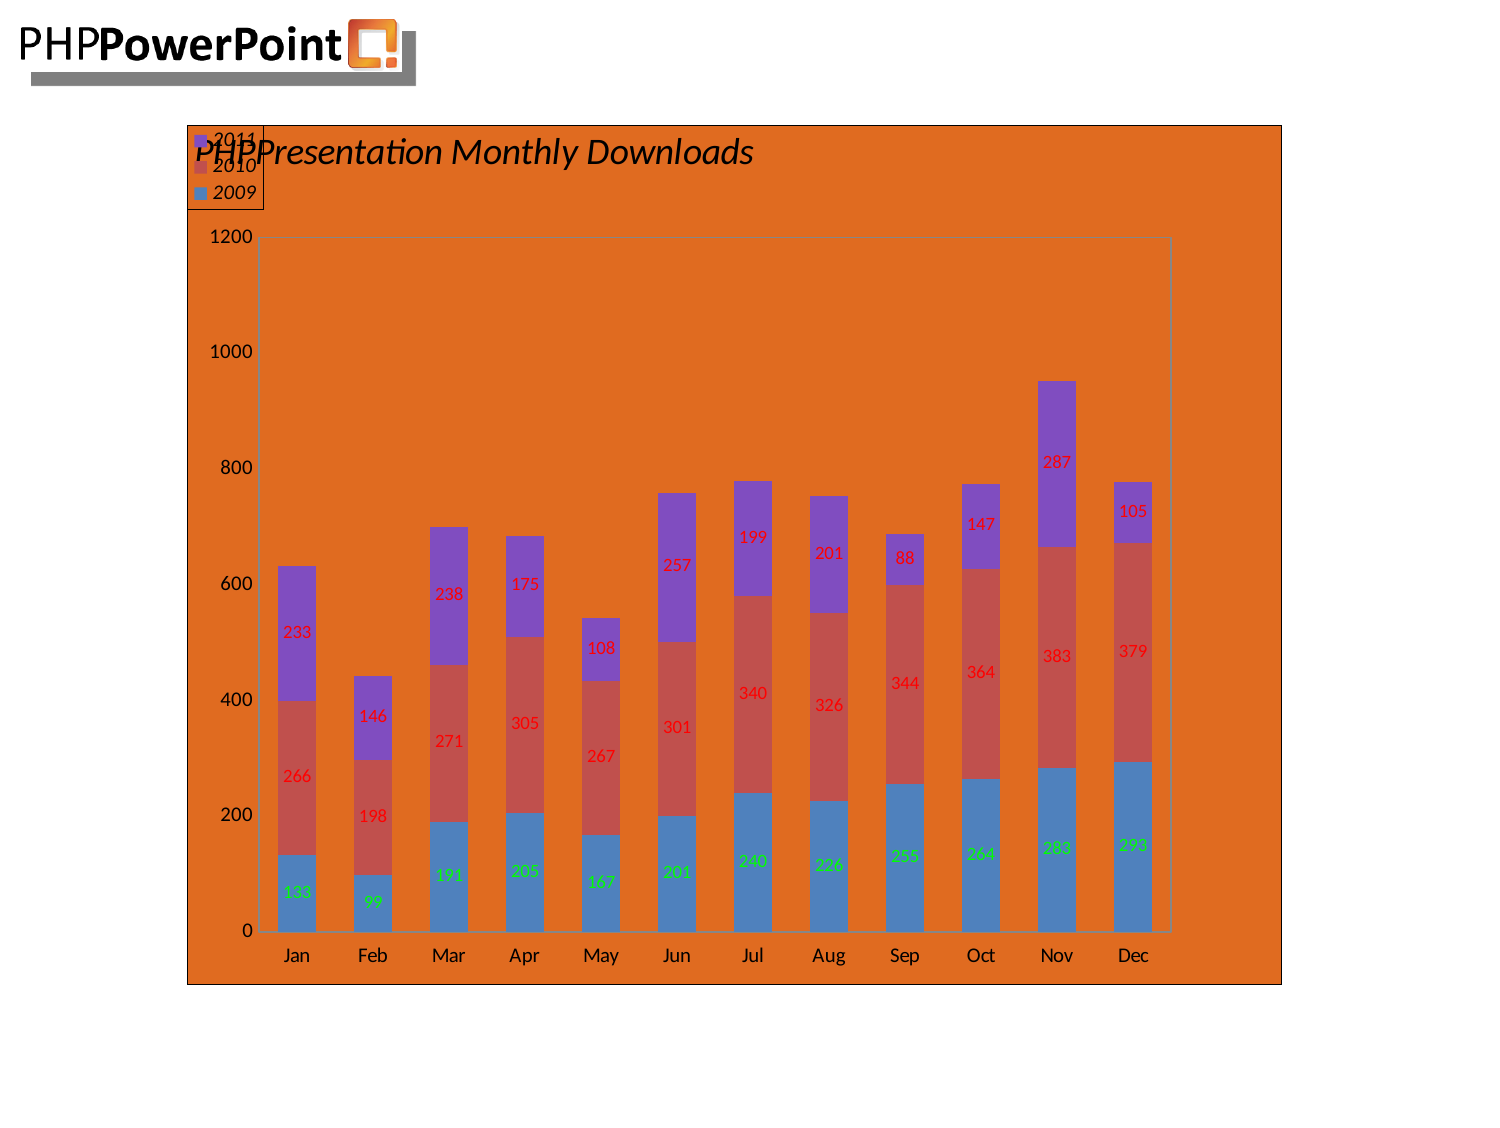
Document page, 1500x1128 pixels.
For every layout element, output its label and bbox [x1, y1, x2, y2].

chart [187, 125, 1282, 985]
picture [15, 15, 402, 72]
